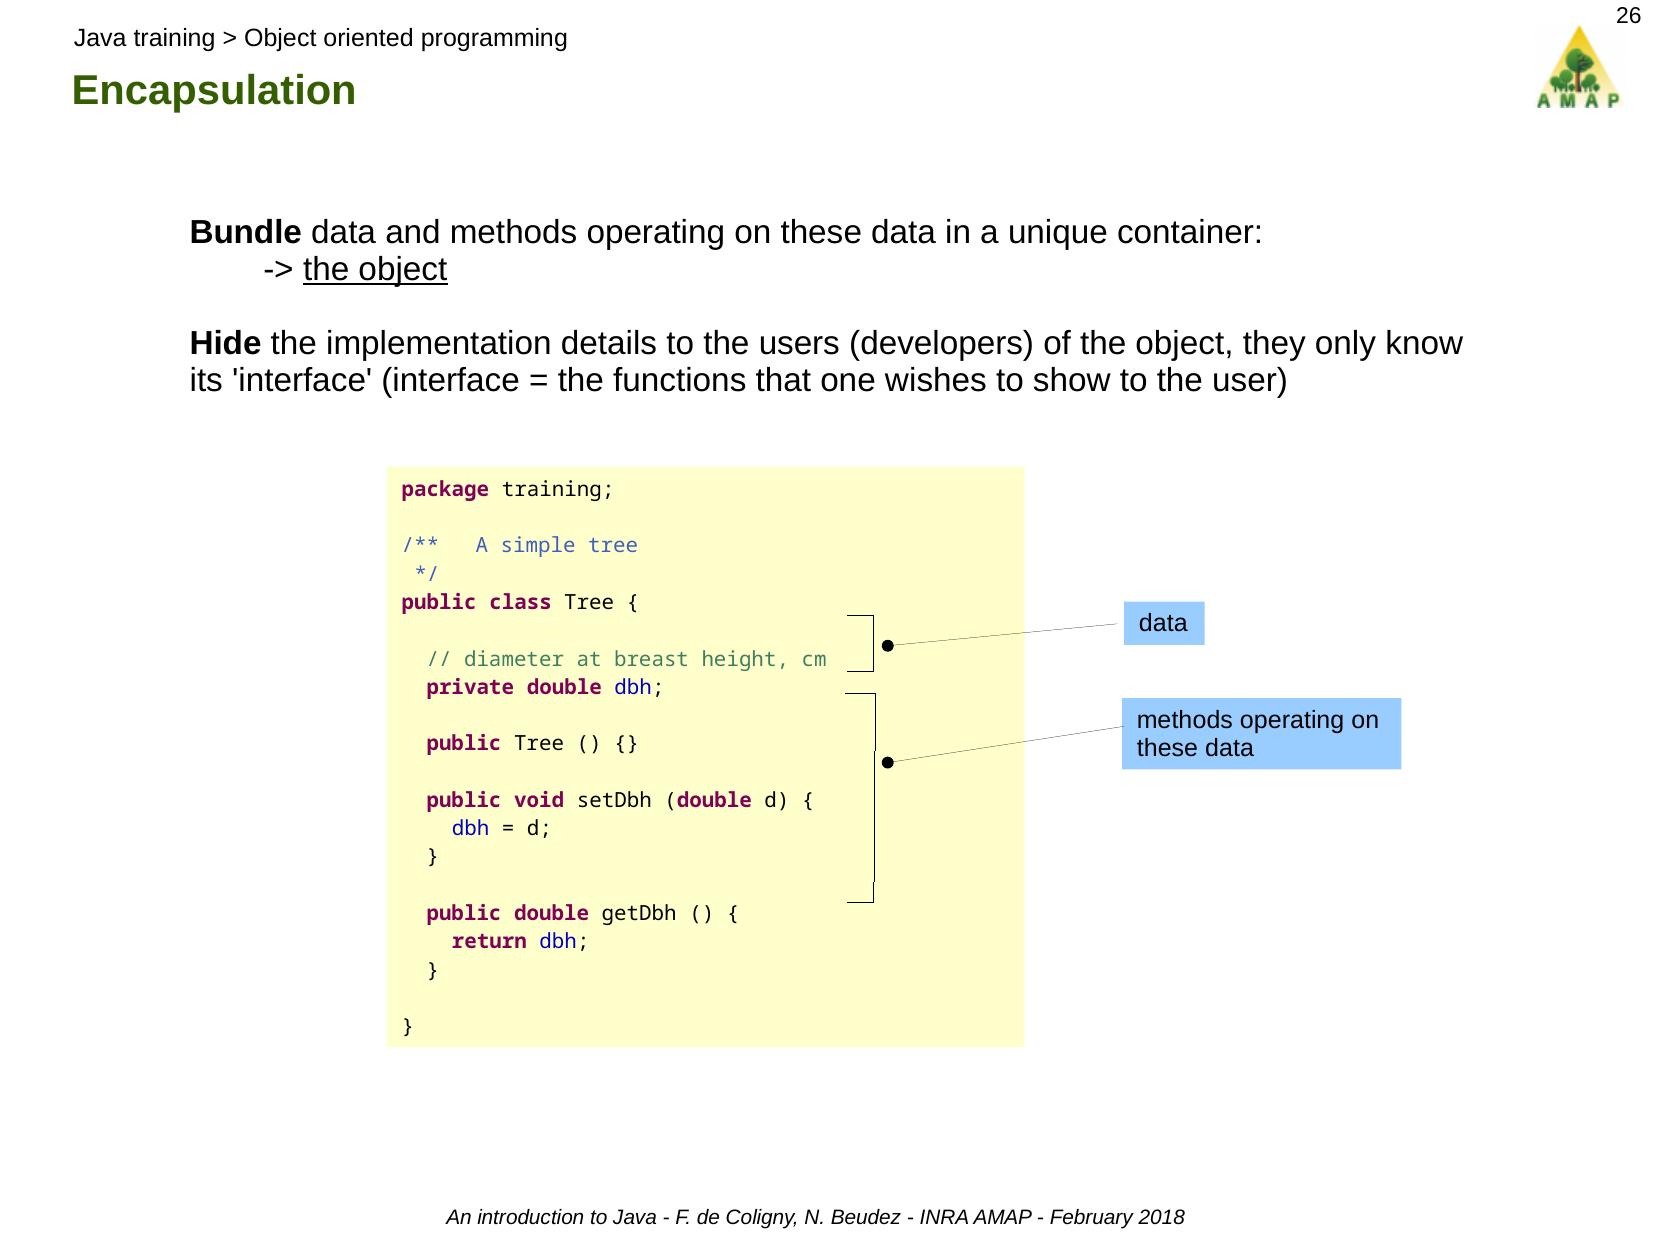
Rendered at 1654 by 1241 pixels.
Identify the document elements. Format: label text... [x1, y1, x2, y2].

picture [1533, 25, 1627, 108]
text_box methods operating on these data [1122, 698, 1402, 770]
text_box Bundle data and methods operating on these data in a unique container: -> the object Hide the implementation details to the users (developers) of the object, they only know its 'interface' (interface = the functions that one wishes to show to the user) [174, 206, 1513, 407]
text_box Java training > Object oriented programming [59, 16, 1004, 60]
text_box package training; /** A simple tree */ public class Tree { // diameter at breast height, cm private double dbh; public Tree () {} public void setDbh (double d) { dbh = d; } public double getDbh () { return dbh; } } [386, 466, 1025, 972]
text_box Encapsulation [56, 59, 1120, 121]
text_box data [1124, 601, 1205, 645]
